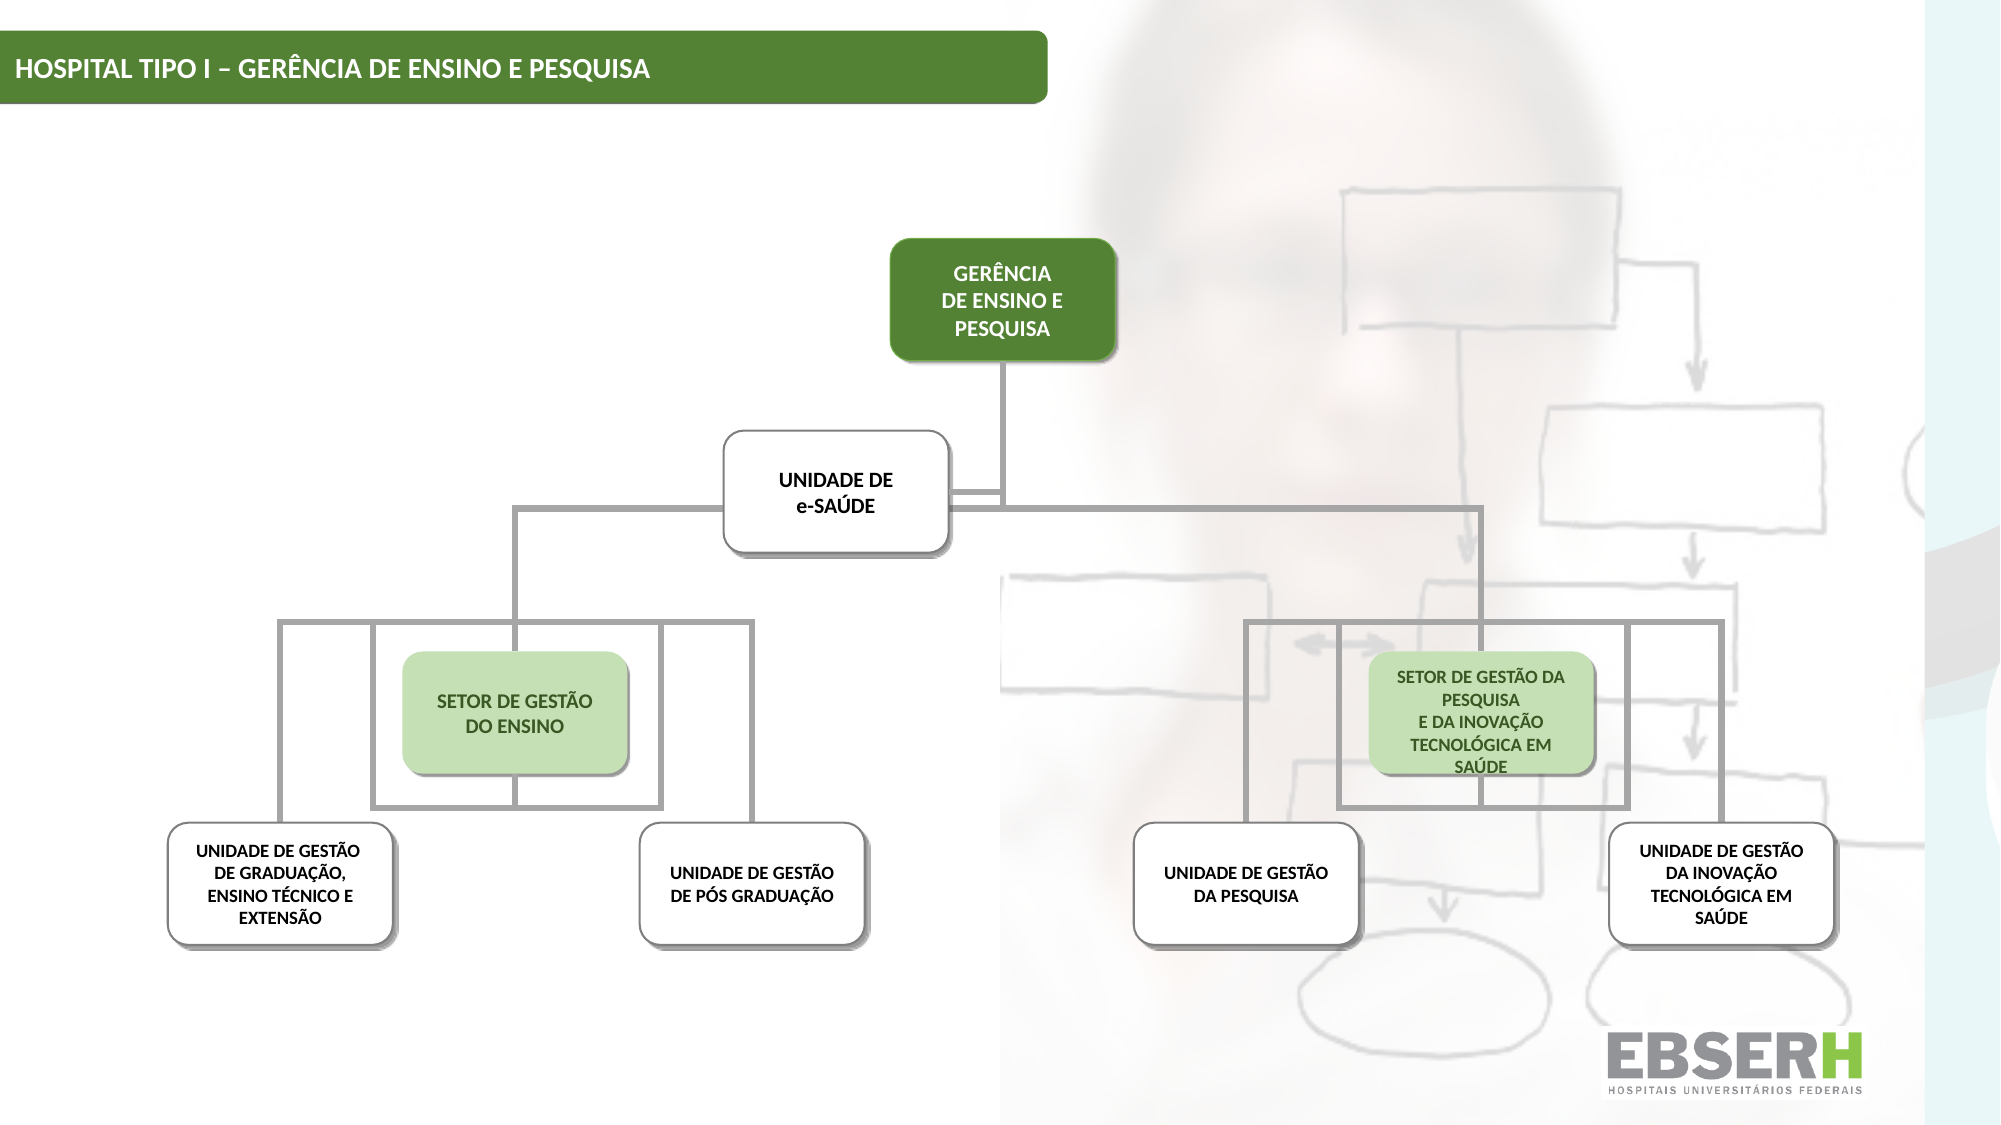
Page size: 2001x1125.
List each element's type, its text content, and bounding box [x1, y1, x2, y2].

text_box GERÊNCIA DE ENSINO E PESQUISA [890, 238, 1116, 361]
text_box UNIDADE DE GESTÃO DE PÓS GRADUAÇÃO [639, 822, 865, 945]
text_box UNIDADE DE GESTÃO DA INOVAÇÃO TECNOLÓGICA EM SAÚDE [1609, 822, 1835, 945]
text_box SETOR DE GESTÃO DA PESQUISA E DA INOVAÇÃO TECNOLÓGICA EM SAÚDE [1368, 651, 1594, 774]
text_box SETOR DE GESTÃO DO ENSINO [402, 651, 628, 774]
text_box HOSPITAL TIPO I – GERÊNCIA DE ENSINO E PESQUISA [0, 30, 1048, 103]
text_box UNIDADE DE e-SAÚDE [723, 430, 949, 553]
text_box UNIDADE DE GESTÃO DE GRADUAÇÃO, ENSINO TÉCNICO E EXTENSÃO [167, 822, 393, 945]
text_box UNIDADE DE GESTÃO DA PESQUISA [1133, 822, 1359, 945]
